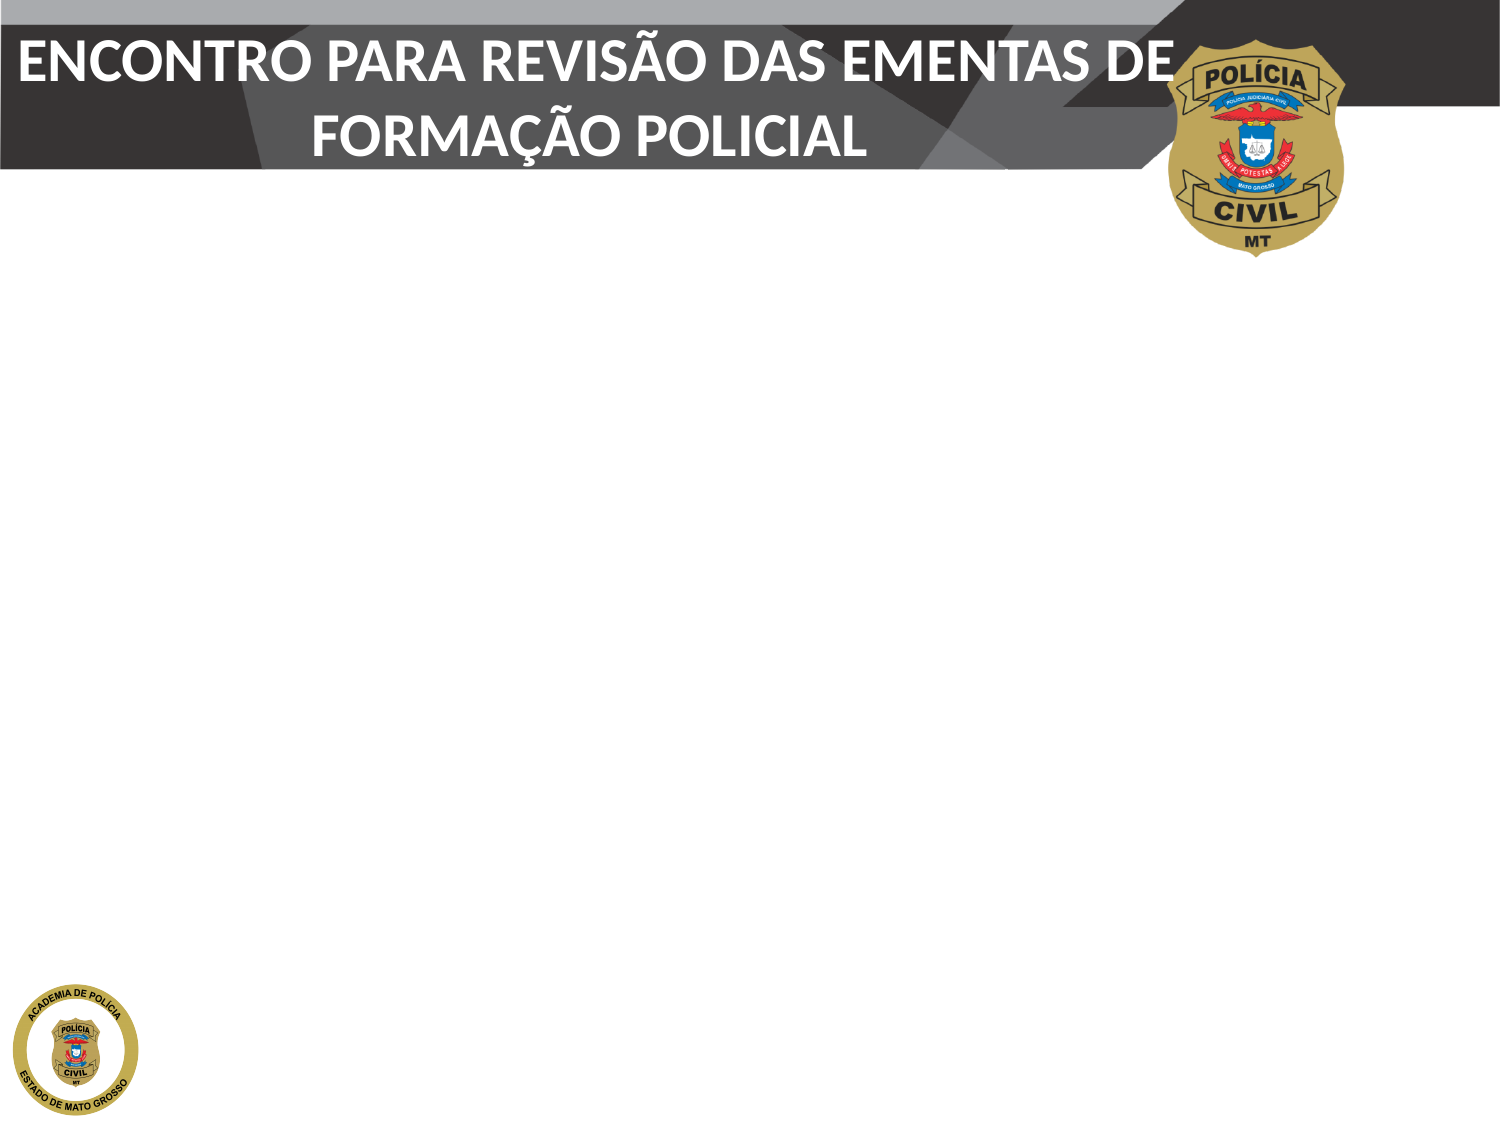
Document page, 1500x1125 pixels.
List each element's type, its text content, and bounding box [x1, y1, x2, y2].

picture [0, 0, 1500, 258]
picture [0, 977, 148, 1125]
title ENCONTRO PARA REVISÃO DAS EMENTAS DE FORMAÇÃO POLICIAL [0, 103, 1195, 175]
